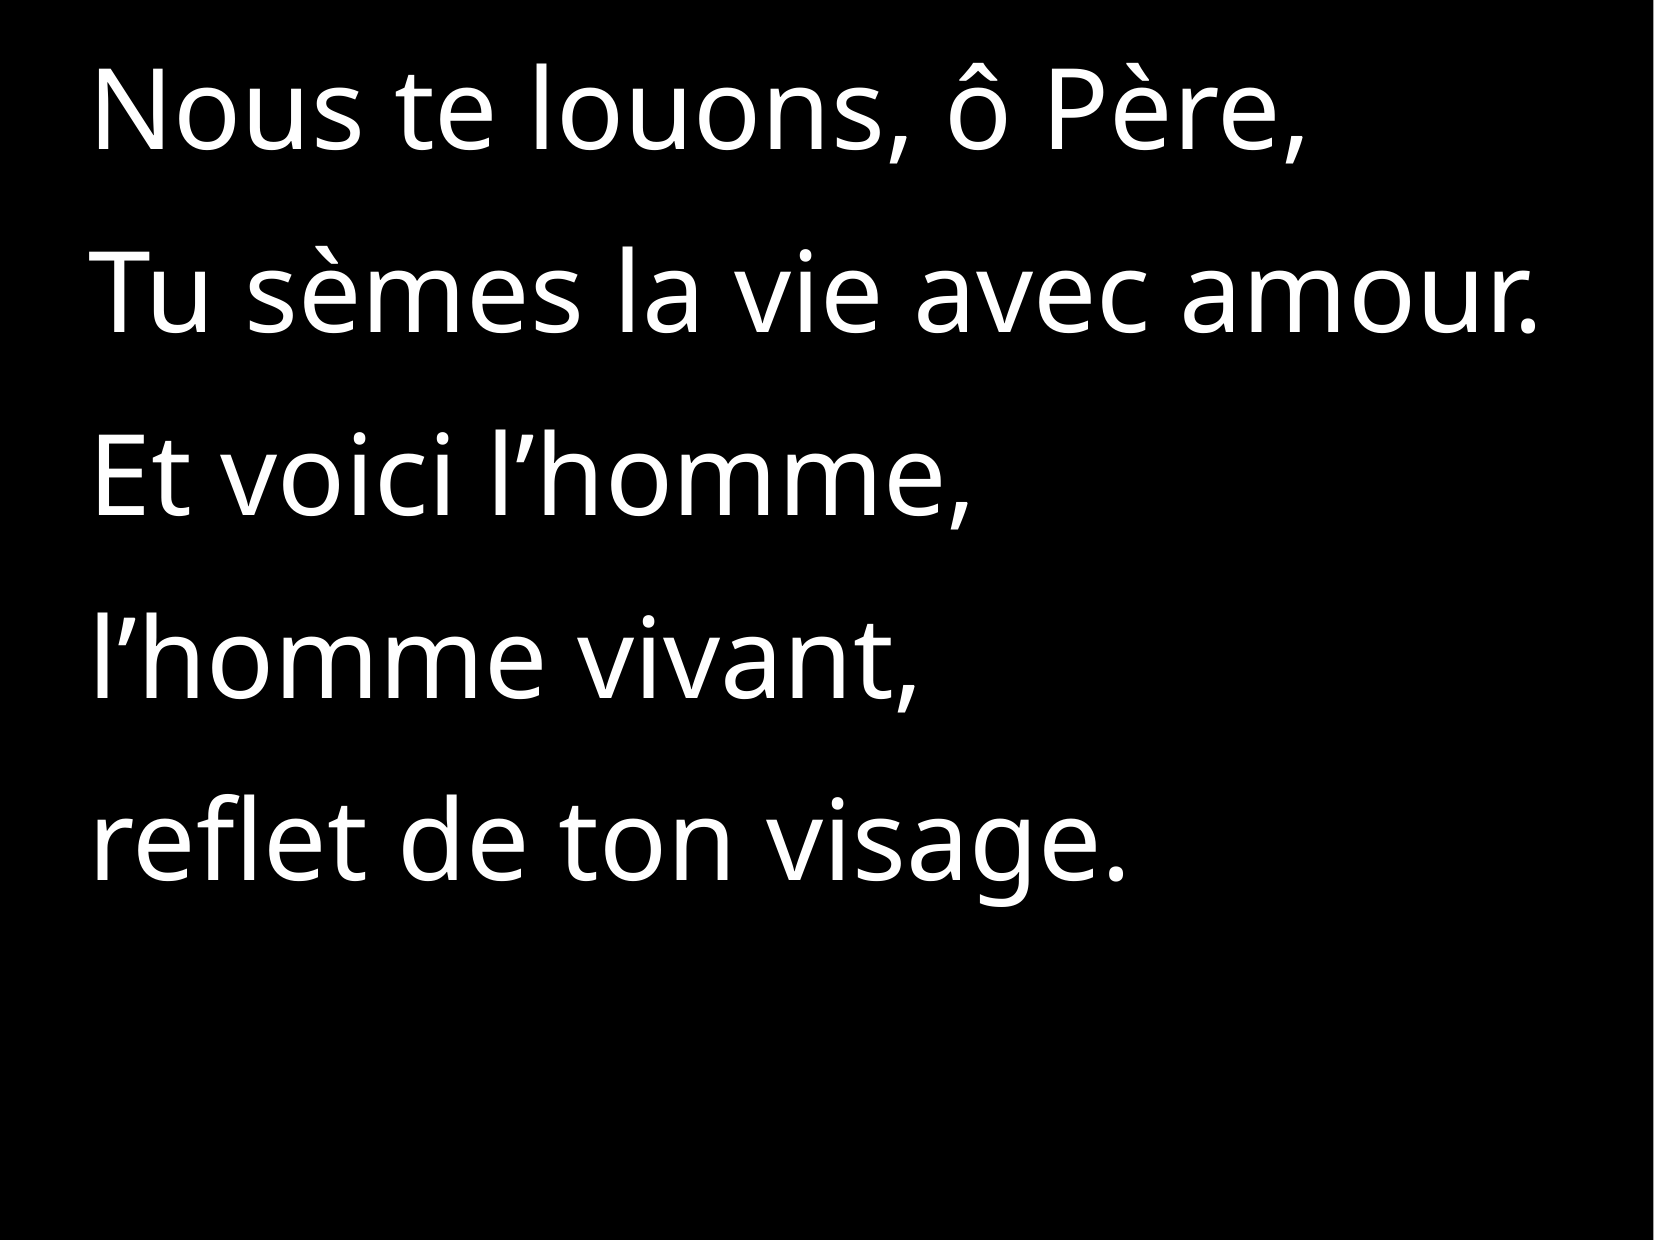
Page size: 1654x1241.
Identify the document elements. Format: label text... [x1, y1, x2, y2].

list Nous te louons, ô Père, Tu sèmes la vie avec amour. Et voici l’homme, l’homme vivant, reflet de ton visage. [88, 29, 1577, 1093]
